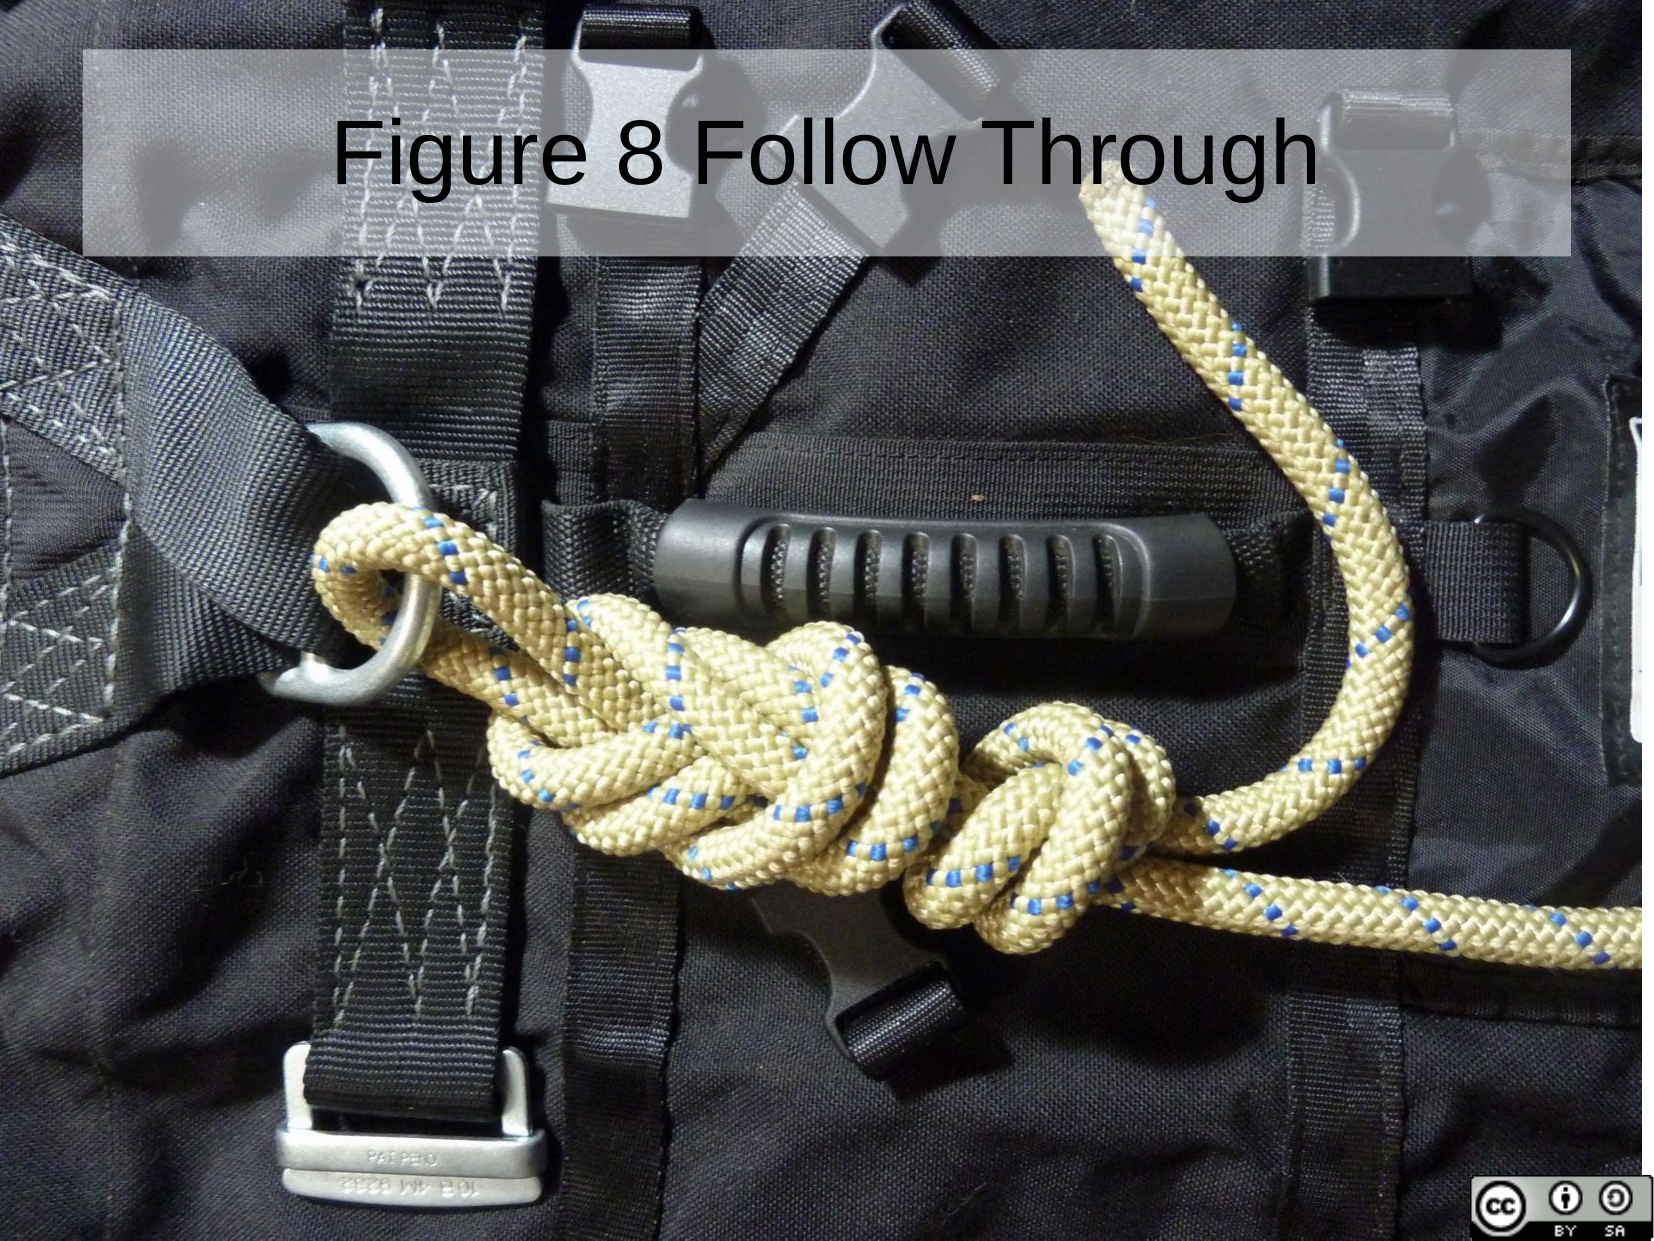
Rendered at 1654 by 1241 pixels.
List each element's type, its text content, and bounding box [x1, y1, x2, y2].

picture [0, 0, 1654, 1241]
title Figure 8 Follow Through [82, 49, 1571, 257]
